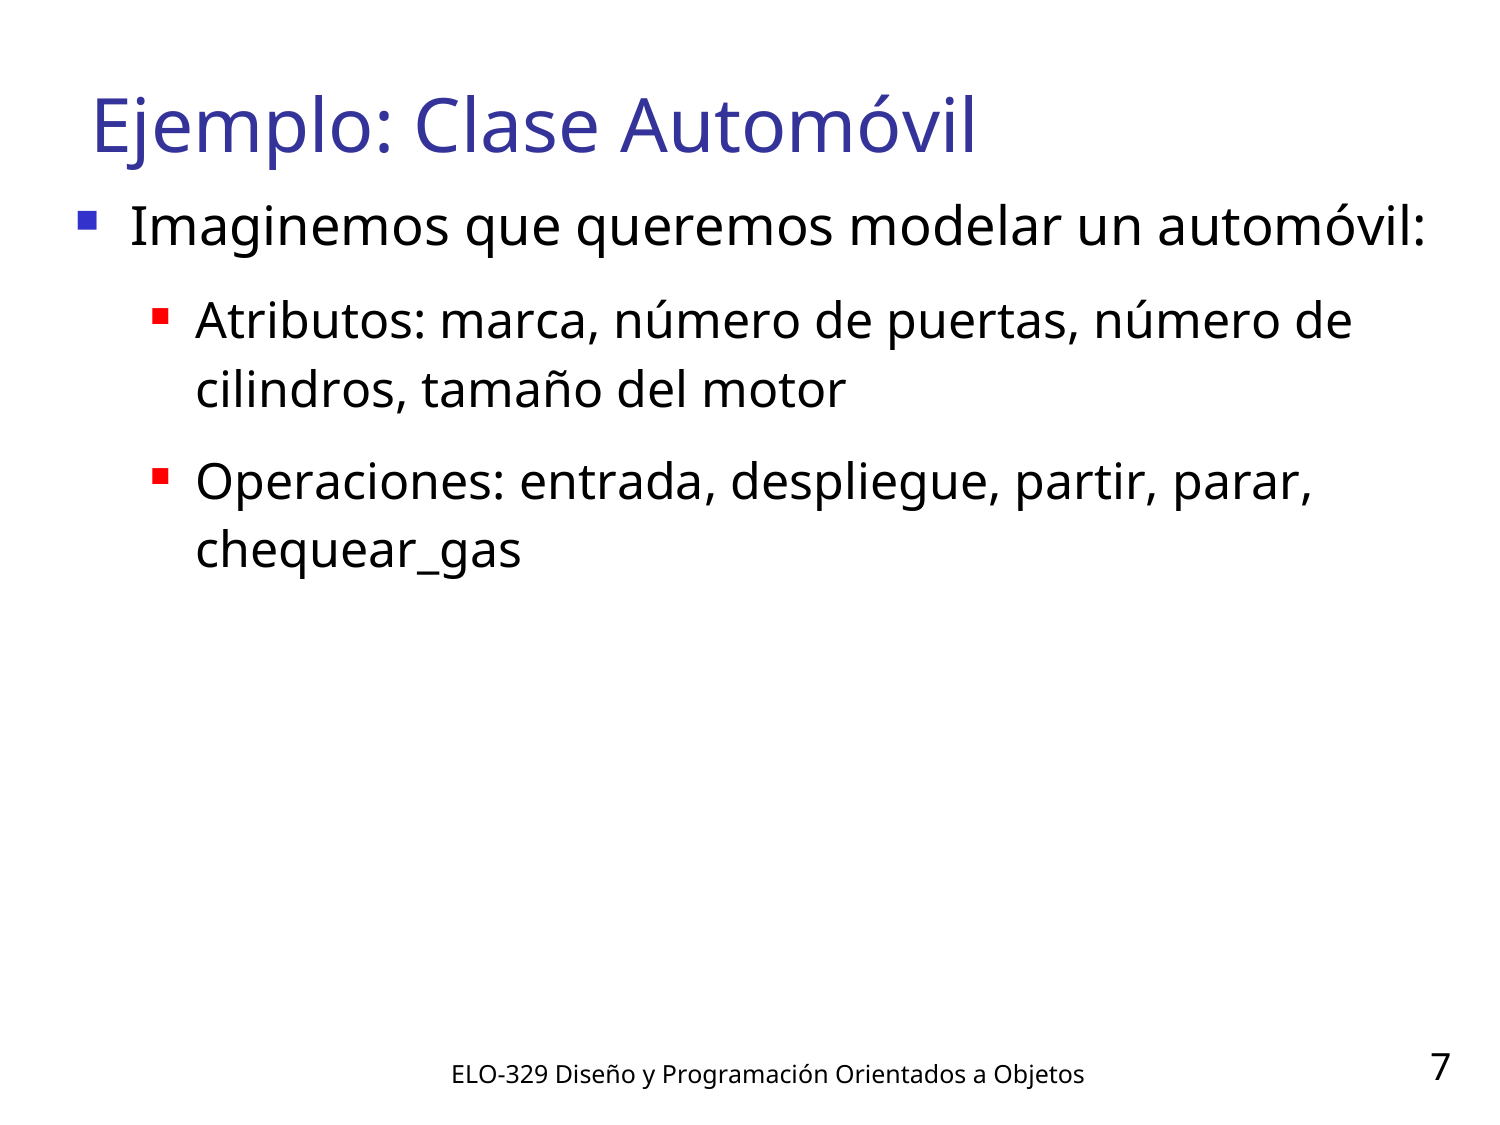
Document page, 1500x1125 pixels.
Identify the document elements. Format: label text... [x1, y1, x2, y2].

title Ejemplo: Clase Automóvil [75, 4, 1500, 183]
list Imaginemos que queremos modelar un automóvil: Atributos: marca, número de puertas, número de cilindros, tamaño del motor Operaciones: entrada, despliegue, partir, parar, chequear_gas [75, 187, 1462, 993]
